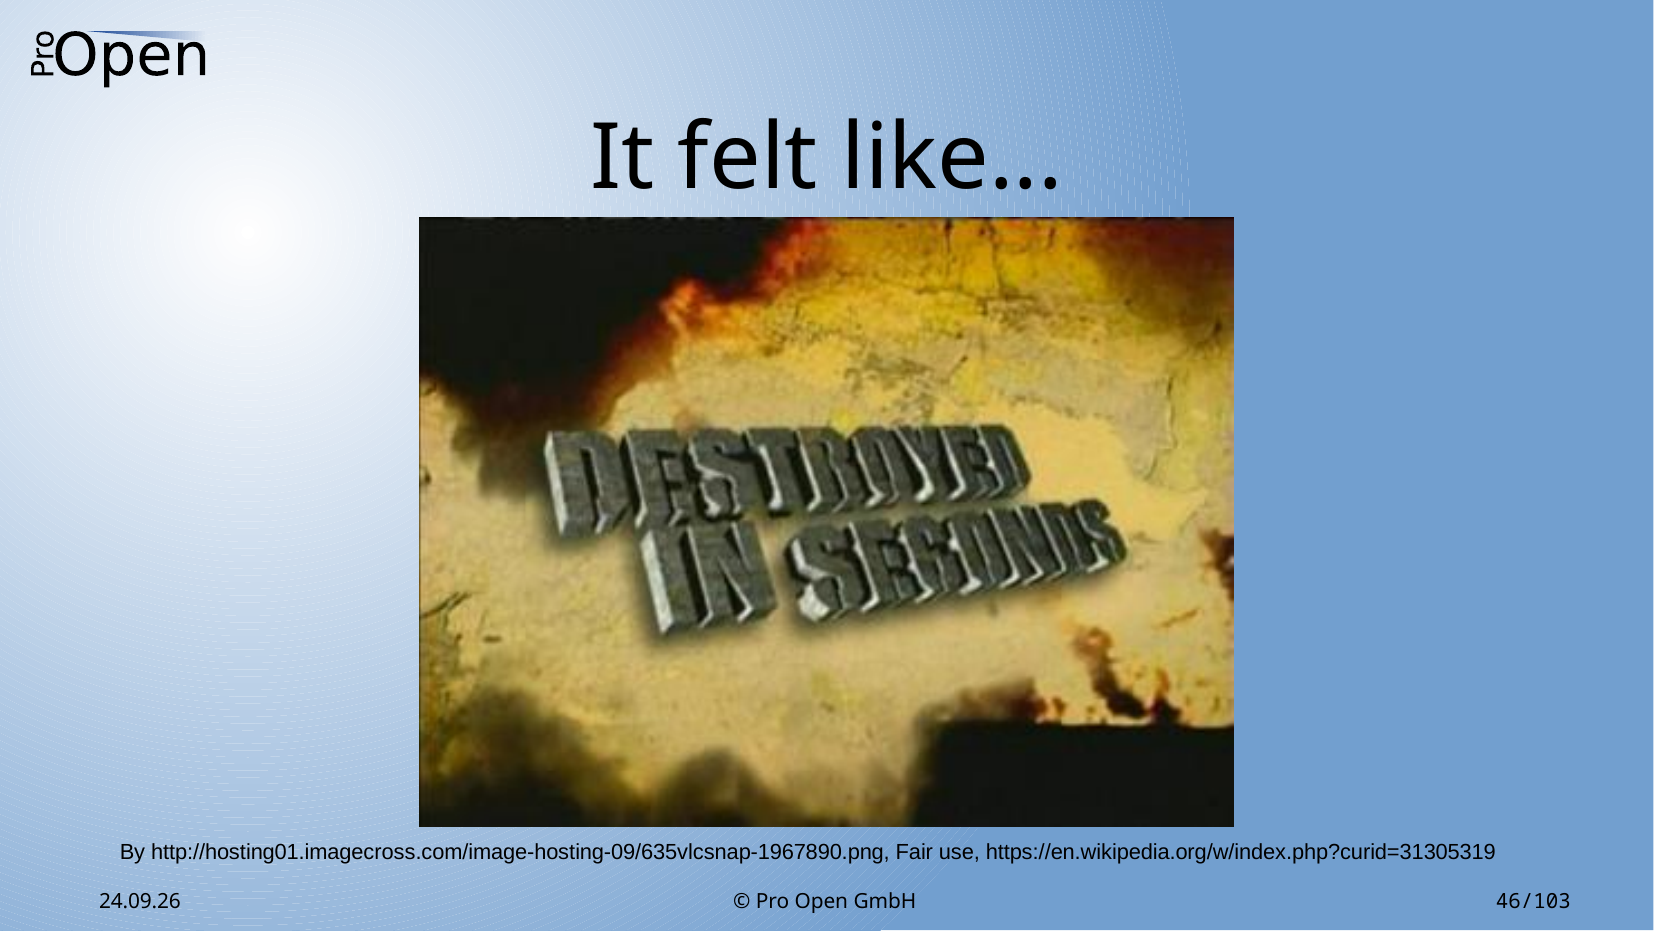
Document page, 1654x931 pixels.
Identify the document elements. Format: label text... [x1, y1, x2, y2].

title It felt like... [82, 88, 1571, 218]
text_box By http://hosting01.imagecross.com/image-hosting-09/635vlcsnap-1967890.png, Fair use, https://en.wikipedia.org/w/index.php?curid=31305319 [105, 832, 1625, 872]
picture [419, 217, 1234, 827]
